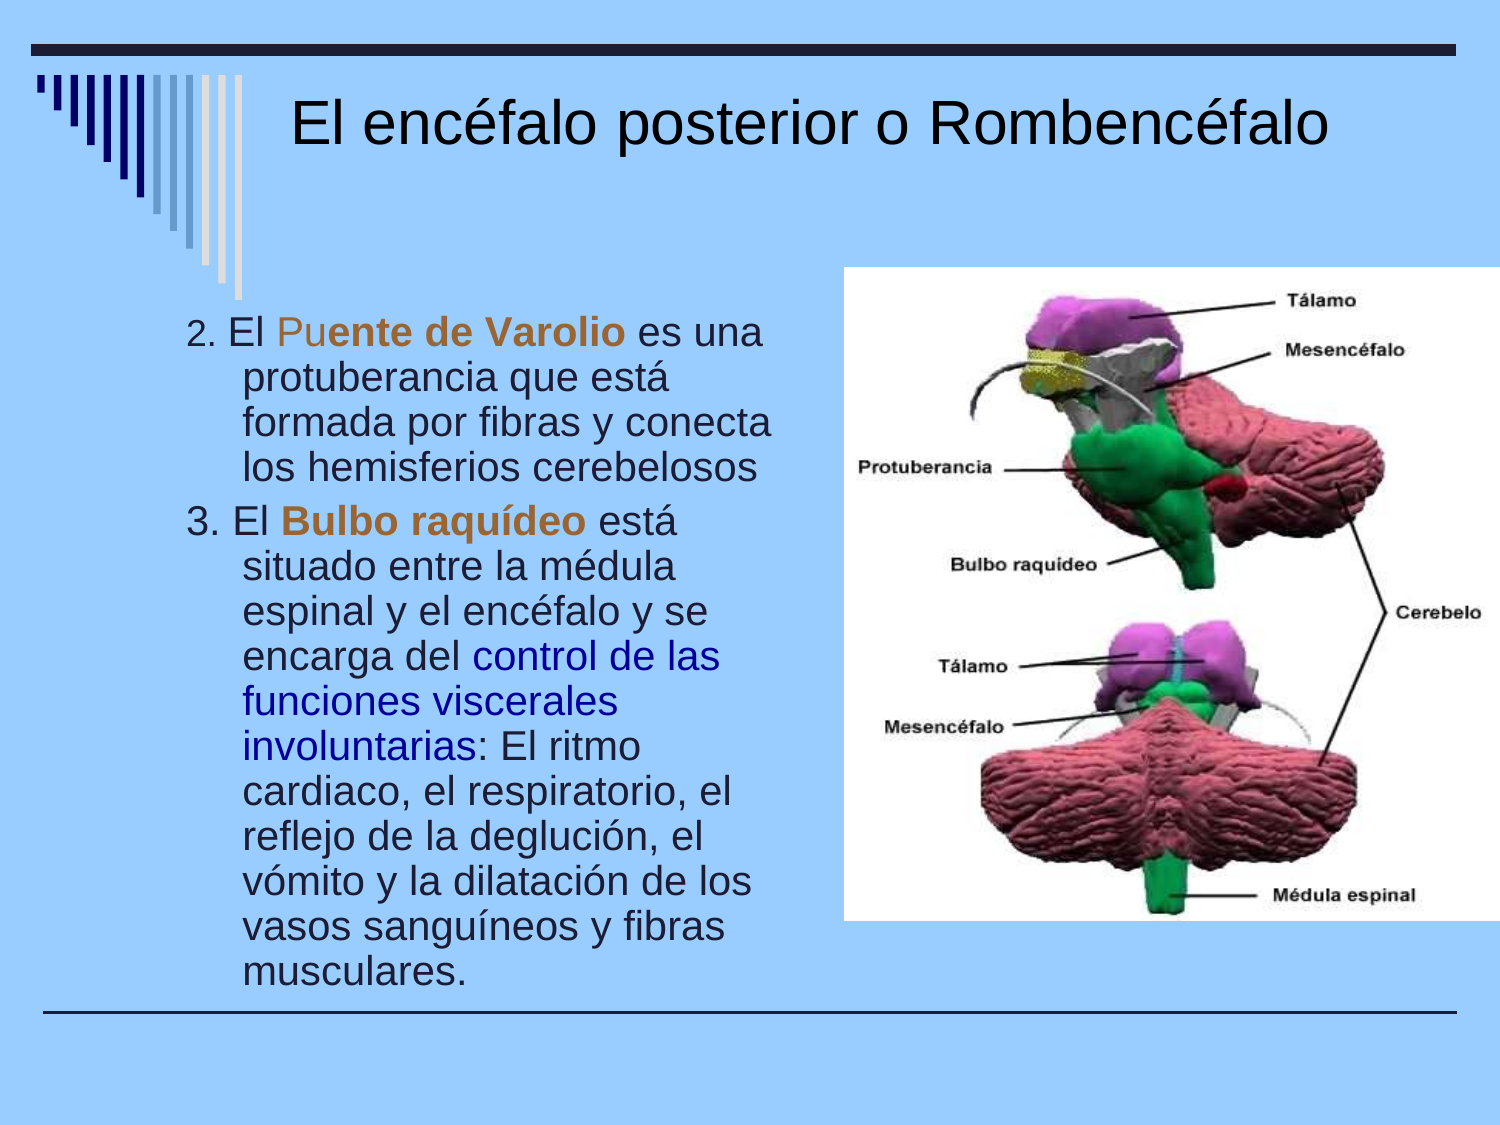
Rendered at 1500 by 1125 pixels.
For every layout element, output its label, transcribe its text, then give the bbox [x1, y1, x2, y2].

title El encéfalo posterior o Rombencéfalo [274, 75, 1425, 288]
list 2. El Puente de Varolio es una protuberancia que está formada por fibras y conecta los hemisferios cerebelosos 3. El Bulbo raquídeo está situado entre la médula espinal y el encéfalo y se encarga del control de las funciones viscerales involuntarias: El ritmo cardiaco, el respiratorio, el reflejo de la deglución, el vómito y la dilatación de los vasos sanguíneos y fibras musculares. [171, 302, 820, 1052]
picture [844, 267, 1500, 921]
